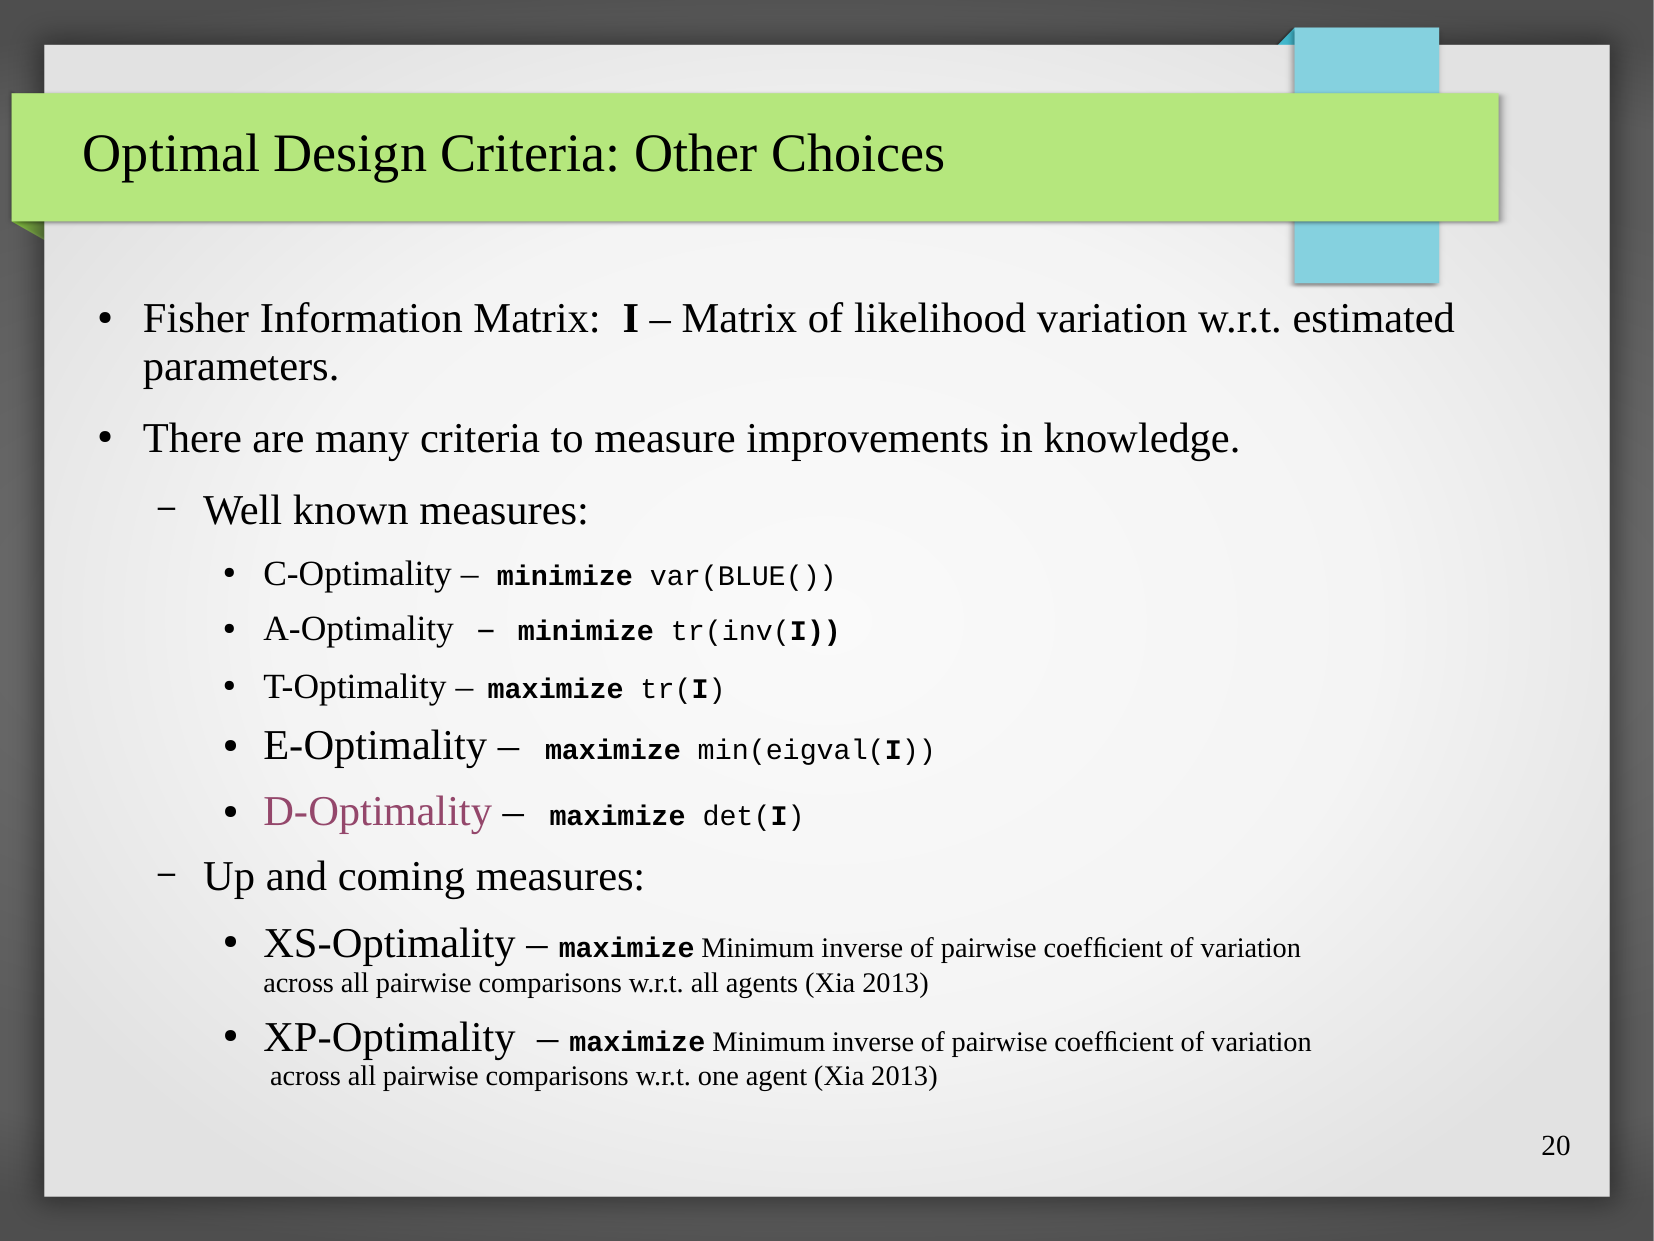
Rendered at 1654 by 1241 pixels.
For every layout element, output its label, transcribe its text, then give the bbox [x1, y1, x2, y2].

list Fisher Information Matrix: I – Matrix of likelihood variation w.r.t. estimated parameters. There are many criteria to measure improvements in knowledge. Well known measures: C-Optimality – minimize var(BLUE()) A-Optimality – minimize tr(inv(I)) T-Optimality – maximize tr(I) E-Optimality – maximize min(eigval(I)) D-Optimality – maximize det(I) Up and coming measures: XS-Optimality – maximize Minimum inverse of pairwise coefﬁcient of variation across all pairwise comparisons w.r.t. all agents (Xia 2013) XP-Optimality – maximize Minimum inverse of pairwise coefﬁcient of variation across all pairwise comparisons w.r.t. one agent (Xia 2013) [82, 295, 1571, 1096]
title Optimal Design Criteria: Other Choices [82, 94, 1264, 213]
picture [0, 0, 1654, 1241]
